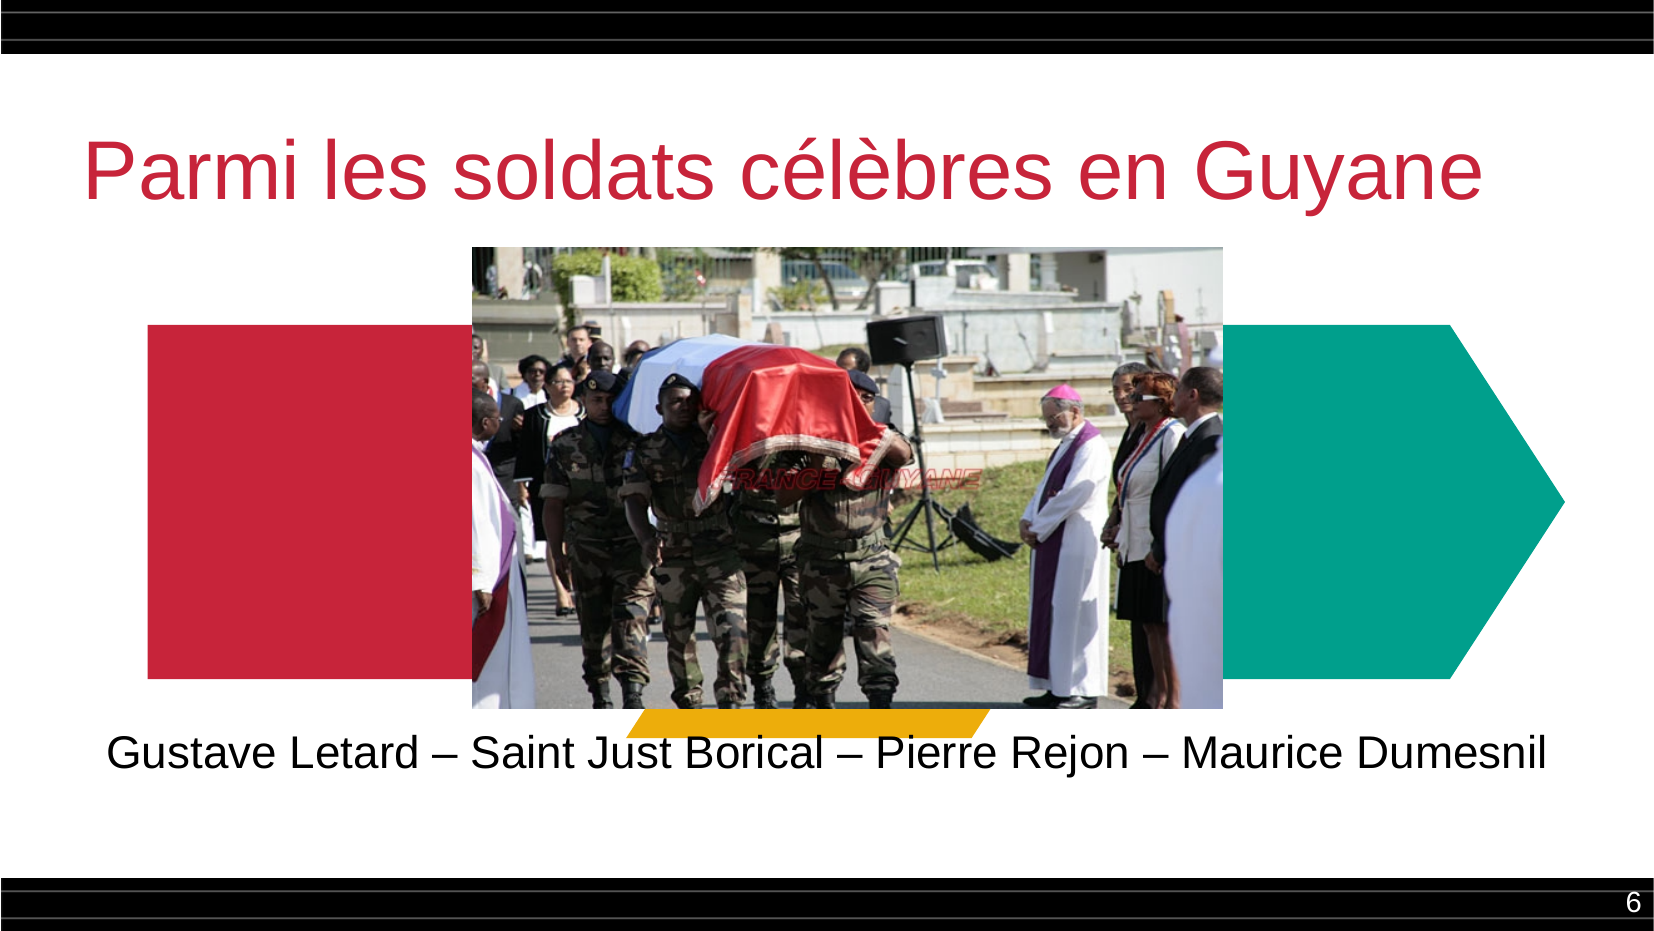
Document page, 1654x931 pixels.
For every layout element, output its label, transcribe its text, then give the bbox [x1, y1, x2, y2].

picture [472, 247, 1223, 709]
title Gustave Letard – Saint Just Borical – Pierre Rejon – Maurice Dumesnil [106, 708, 1595, 798]
picture [1, 878, 1654, 931]
text_box [147, 324, 472, 680]
title Parmi les soldats célèbres en Guyane [82, 92, 1571, 249]
picture [1, 0, 1654, 54]
